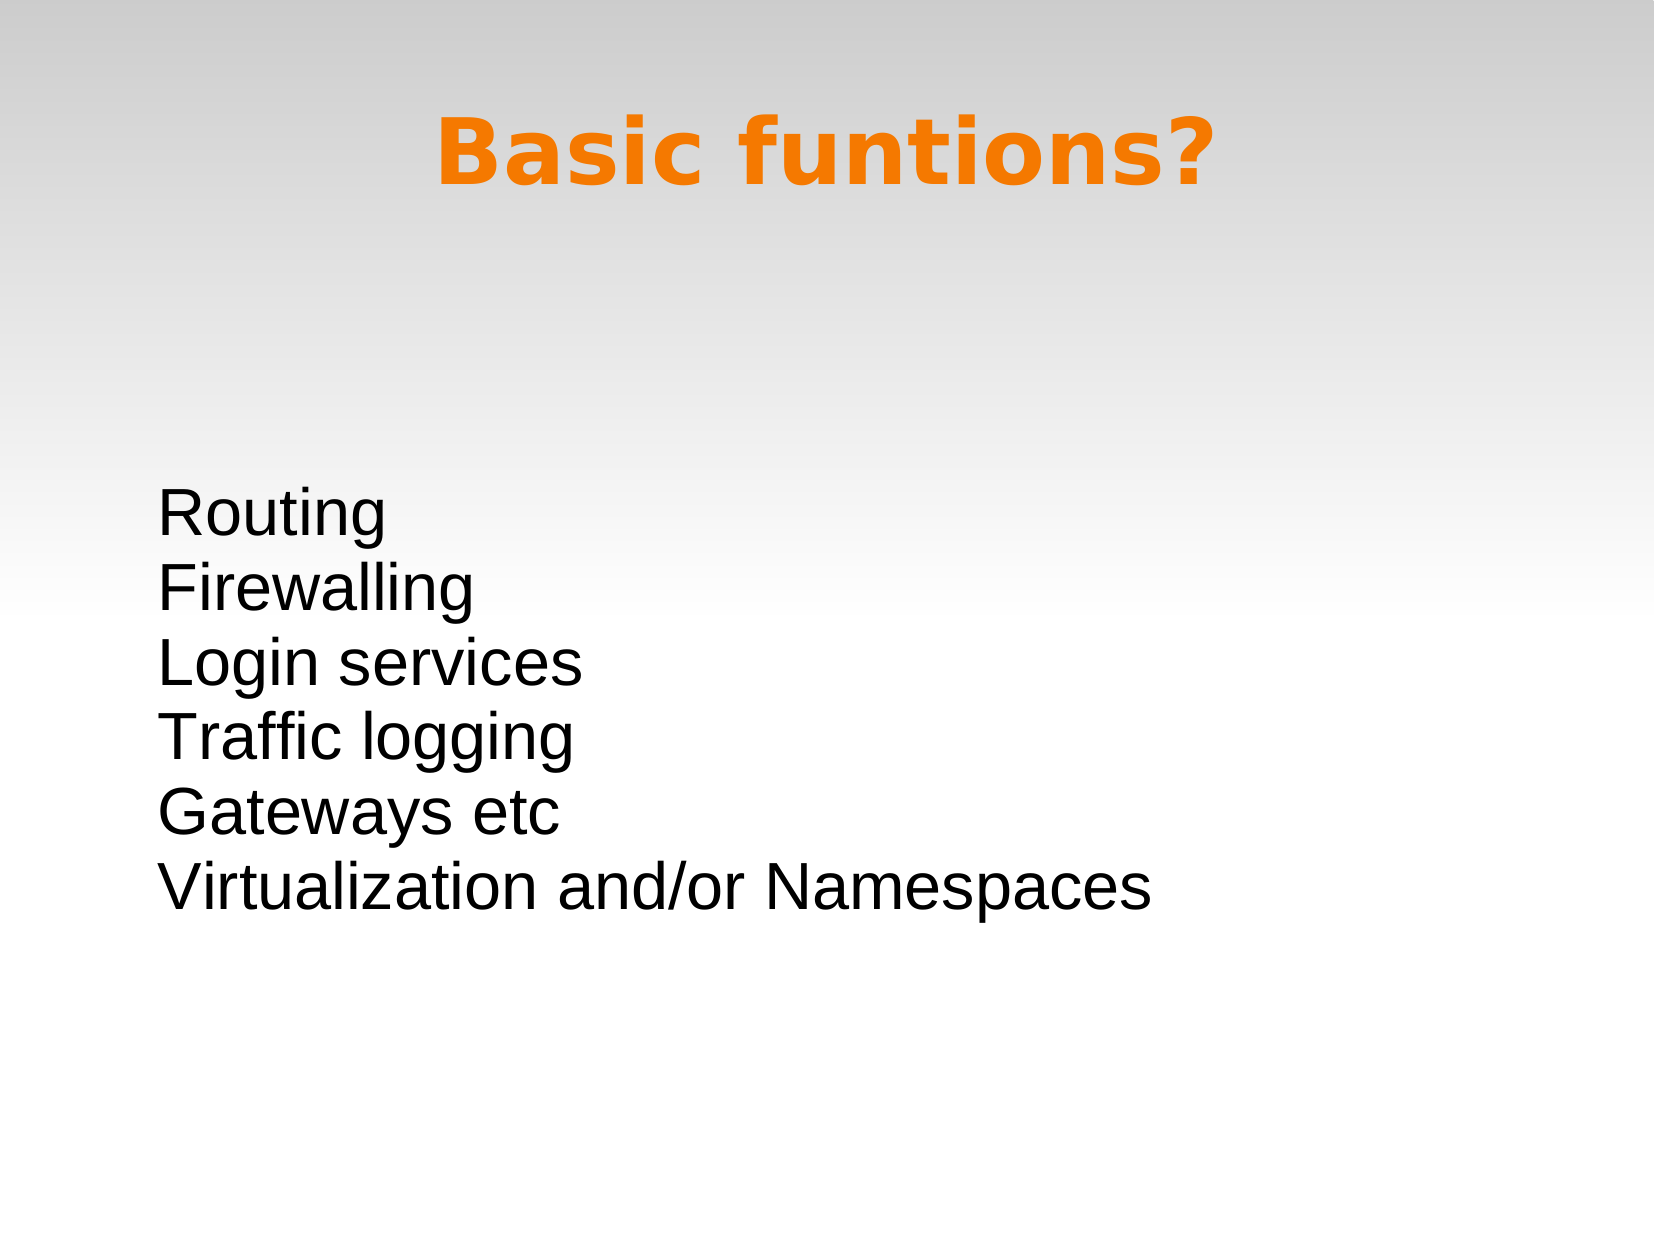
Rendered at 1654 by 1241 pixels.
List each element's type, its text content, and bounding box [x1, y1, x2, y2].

title Basic funtions? [82, 49, 1571, 257]
subtitle Routing Firewalling Login services Traffic logging Gateways etc Virtualization and/or Namespaces [82, 290, 1571, 1109]
